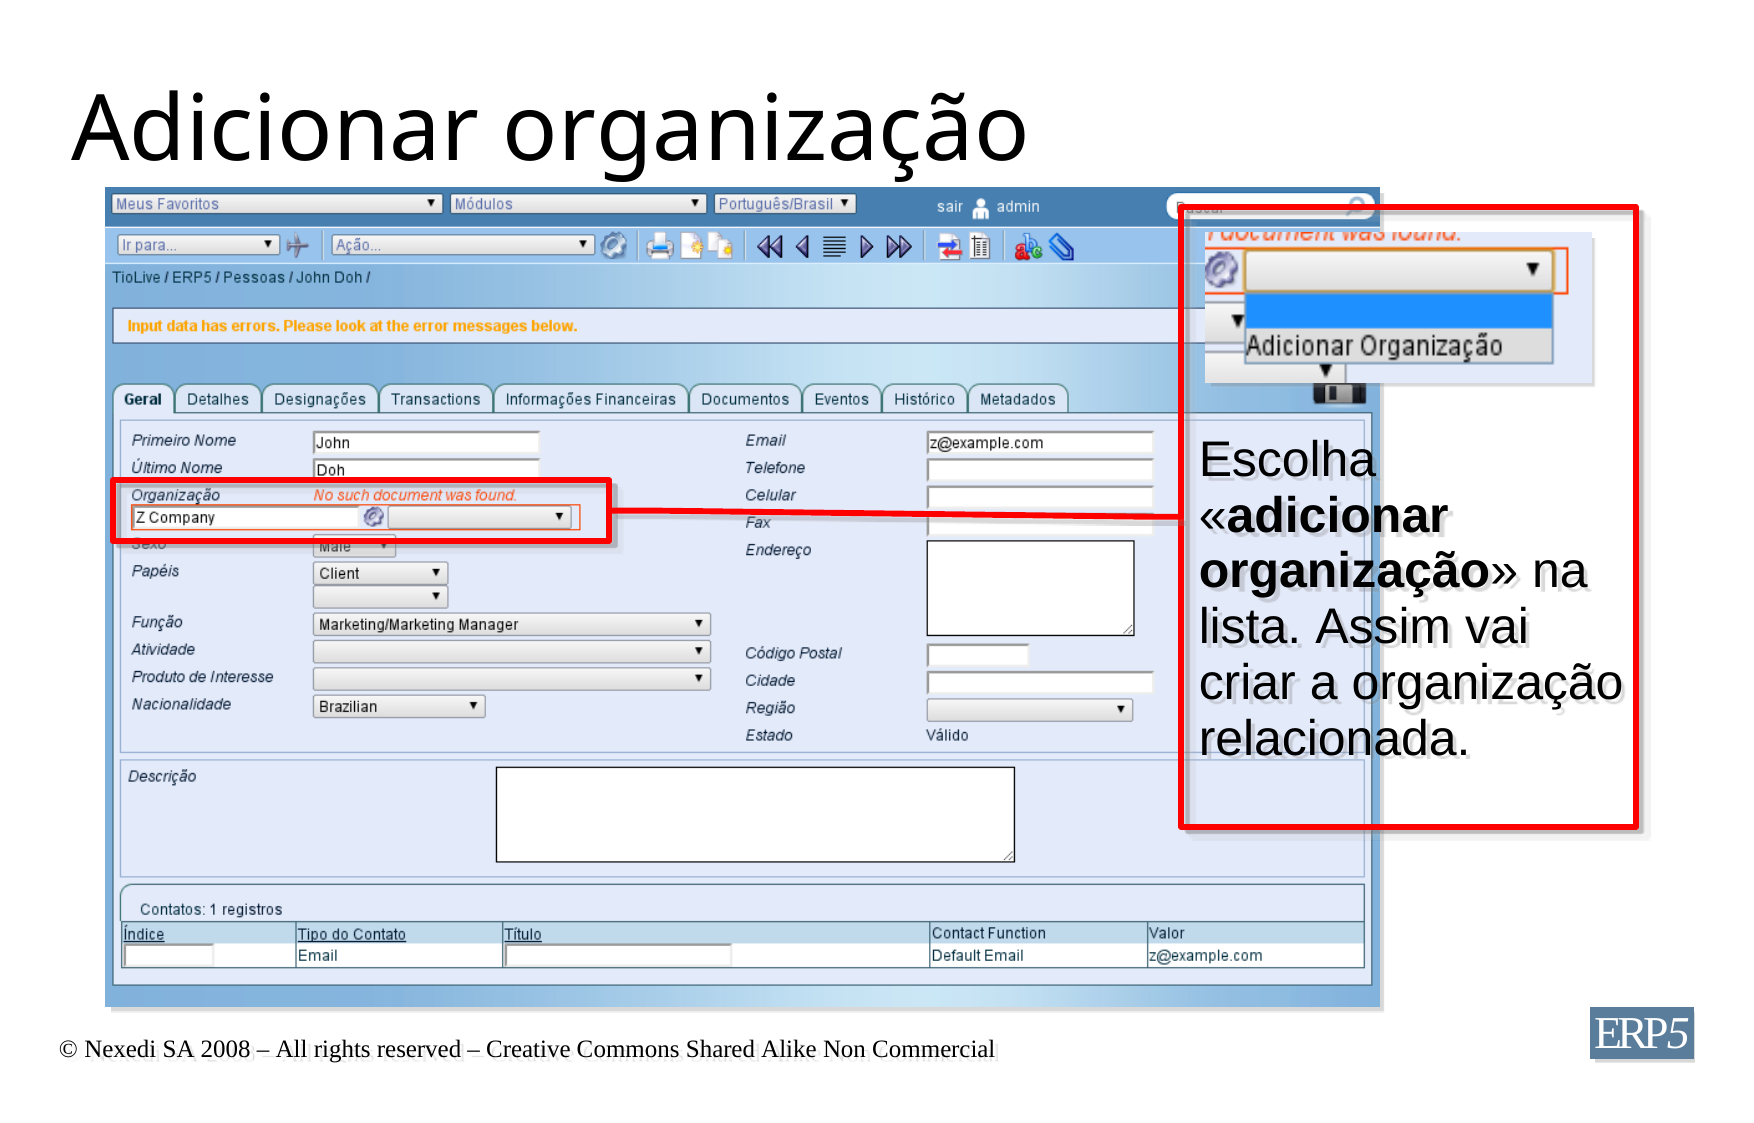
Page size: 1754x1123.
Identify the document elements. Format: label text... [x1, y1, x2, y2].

picture [1196, 221, 1592, 824]
title Adicionar organização [71, 63, 1707, 187]
text_box Escolha «adicionar organização» na lista. Assim vai criar a organização relacionada. [1198, 431, 1630, 766]
picture [105, 187, 1380, 1007]
picture [127, 494, 606, 538]
